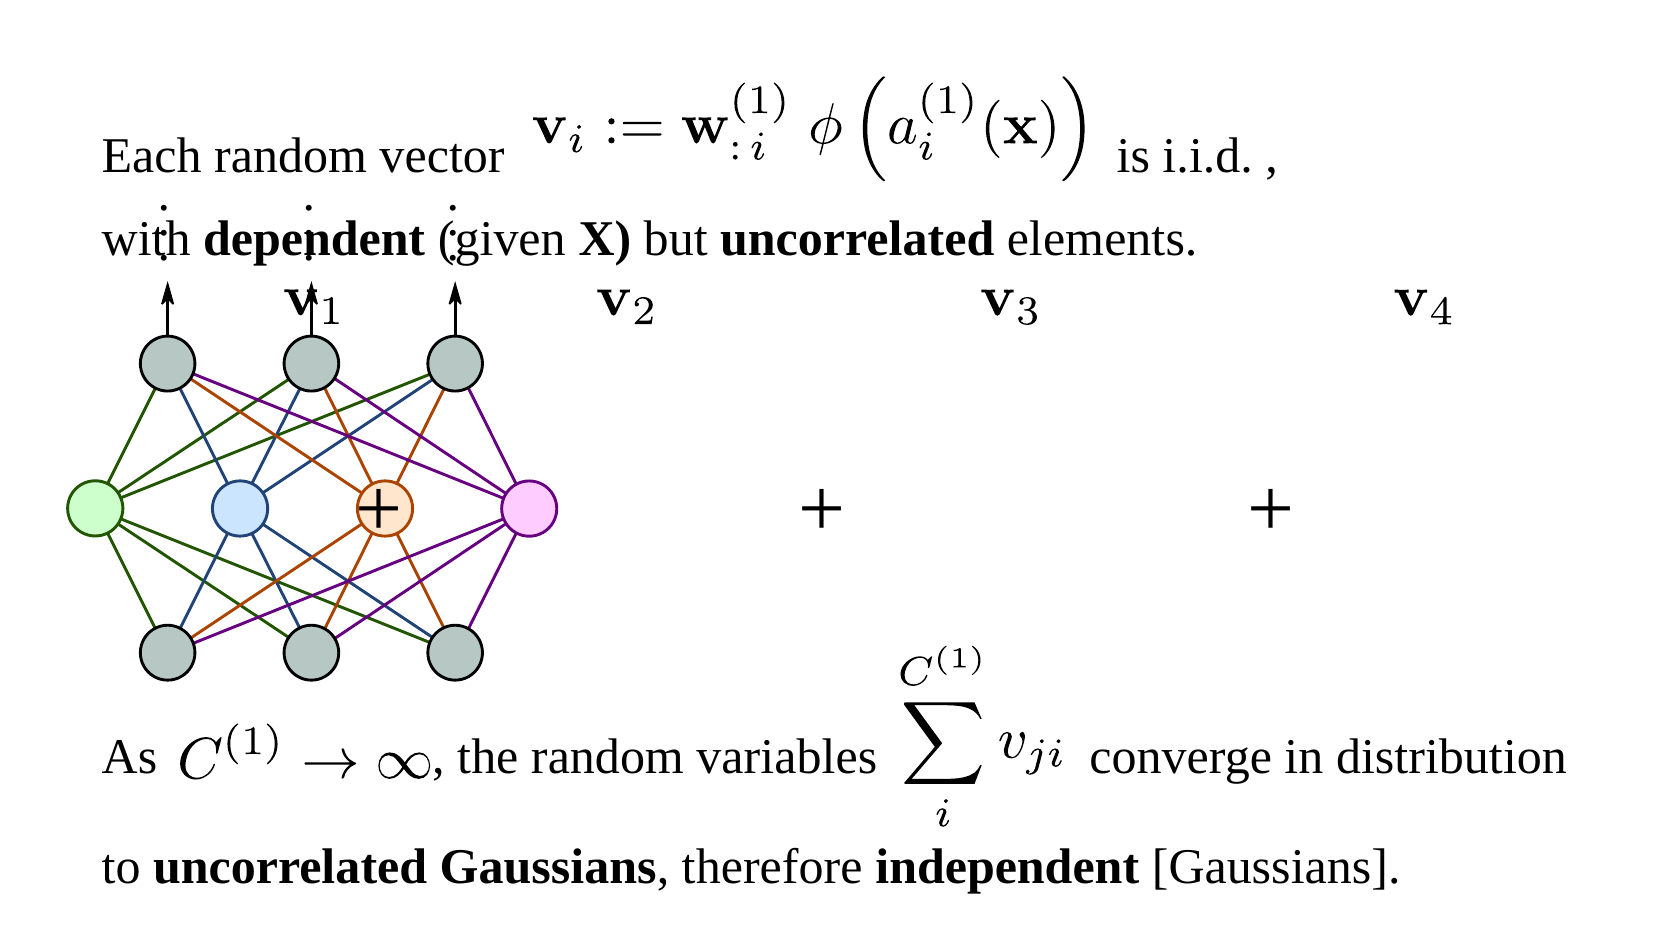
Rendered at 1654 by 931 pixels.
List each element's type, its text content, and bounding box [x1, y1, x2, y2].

text_box [979, 289, 1040, 325]
text_box Each random vector is i.i.d. , with dependent (given X) but uncorrelated elements. [86, 93, 1536, 330]
text_box [282, 289, 343, 324]
text_box + [783, 454, 875, 563]
text_box [595, 289, 656, 325]
text_box [897, 645, 1064, 827]
text_box As , the random variables converge in distribution to uncorrelated Gaussians, therefore independent [Gaussians]. [86, 666, 1583, 931]
text_box [177, 723, 434, 780]
text_box [1393, 289, 1453, 325]
text_box + [1232, 454, 1323, 563]
text_box + [340, 454, 432, 563]
text_box [531, 76, 1096, 93]
picture [66, 330, 560, 666]
